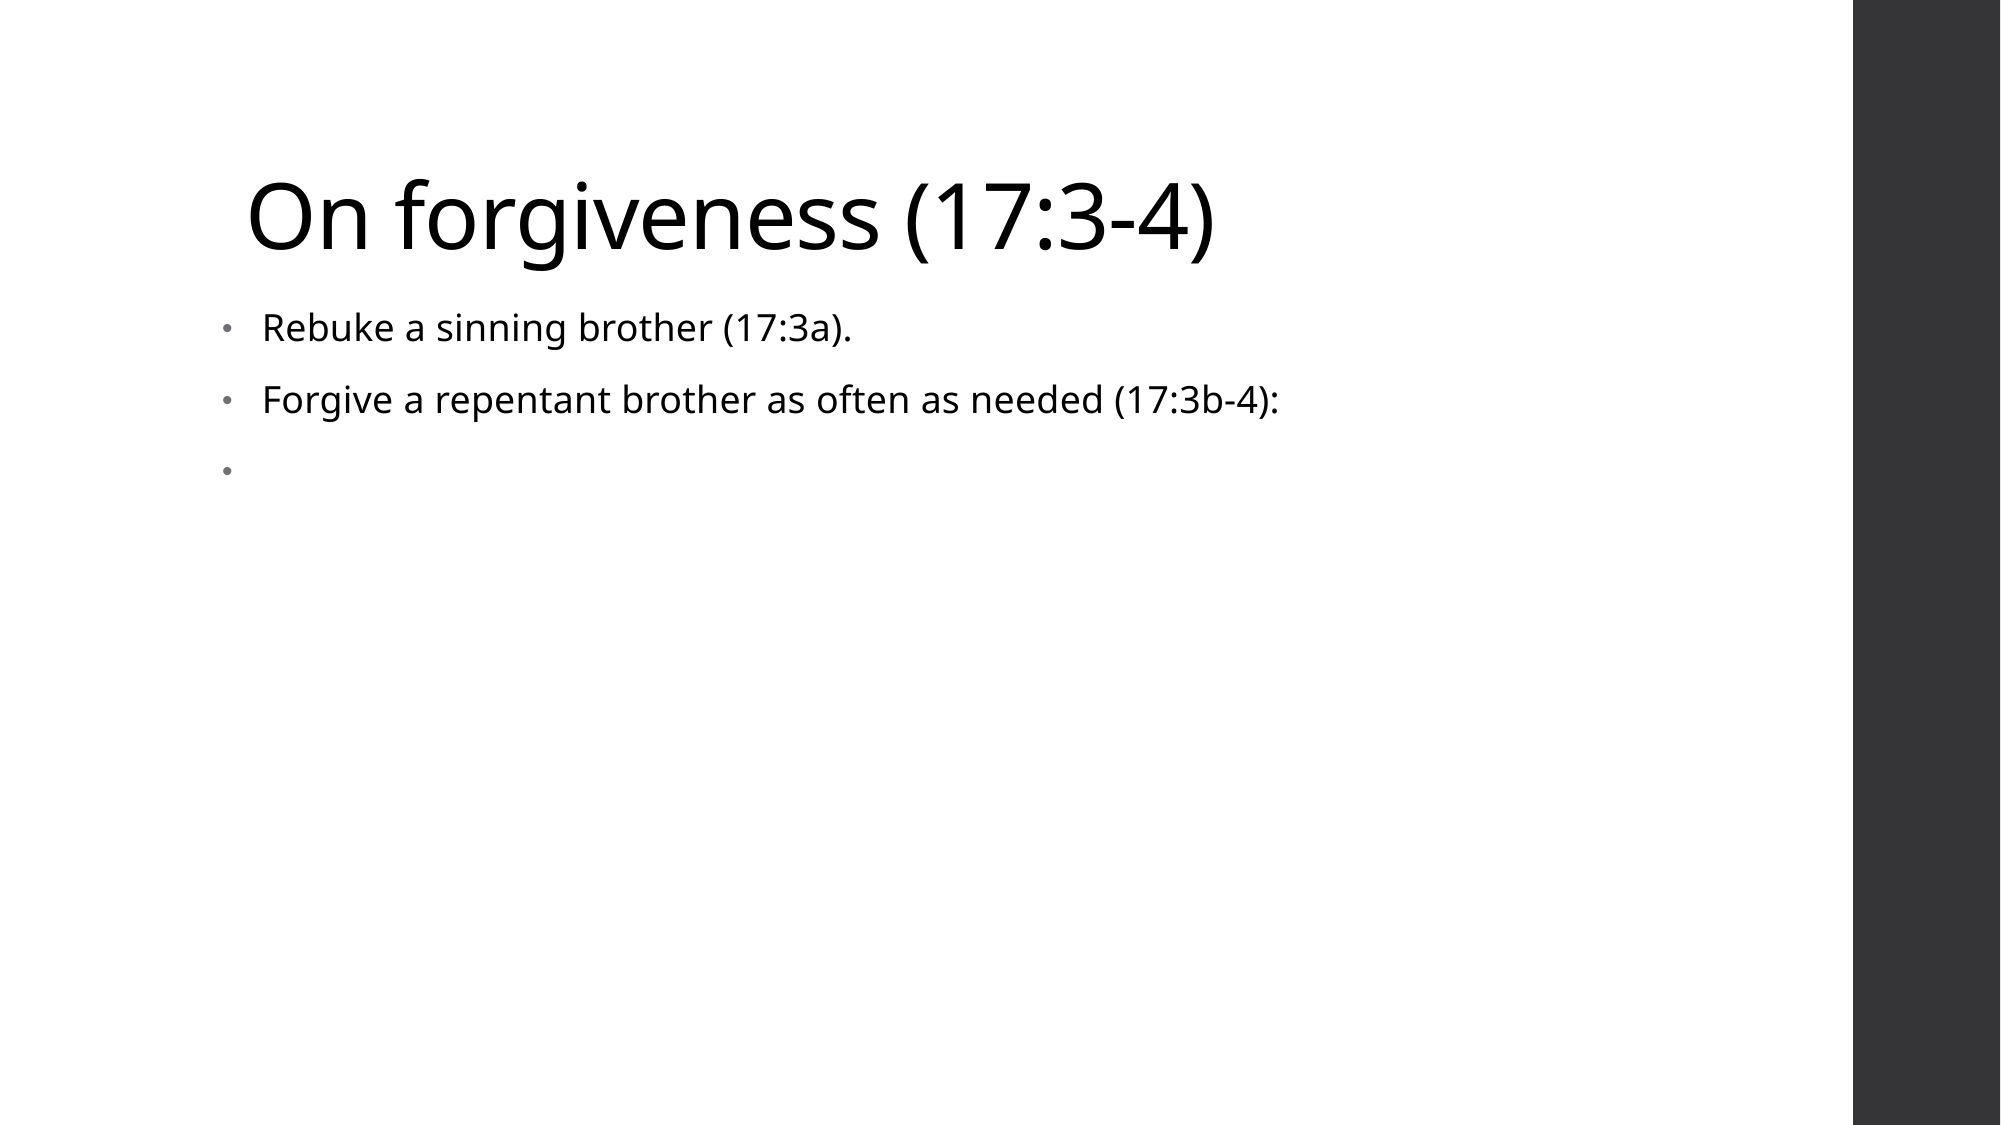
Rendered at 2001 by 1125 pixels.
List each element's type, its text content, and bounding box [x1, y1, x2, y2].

title On forgiveness (17:3-4) [206, 60, 1797, 278]
list Rebuke a sinning brother (17:3a). Forgive a repentant brother as often as needed (17:3b-4): [206, 299, 1617, 1014]
